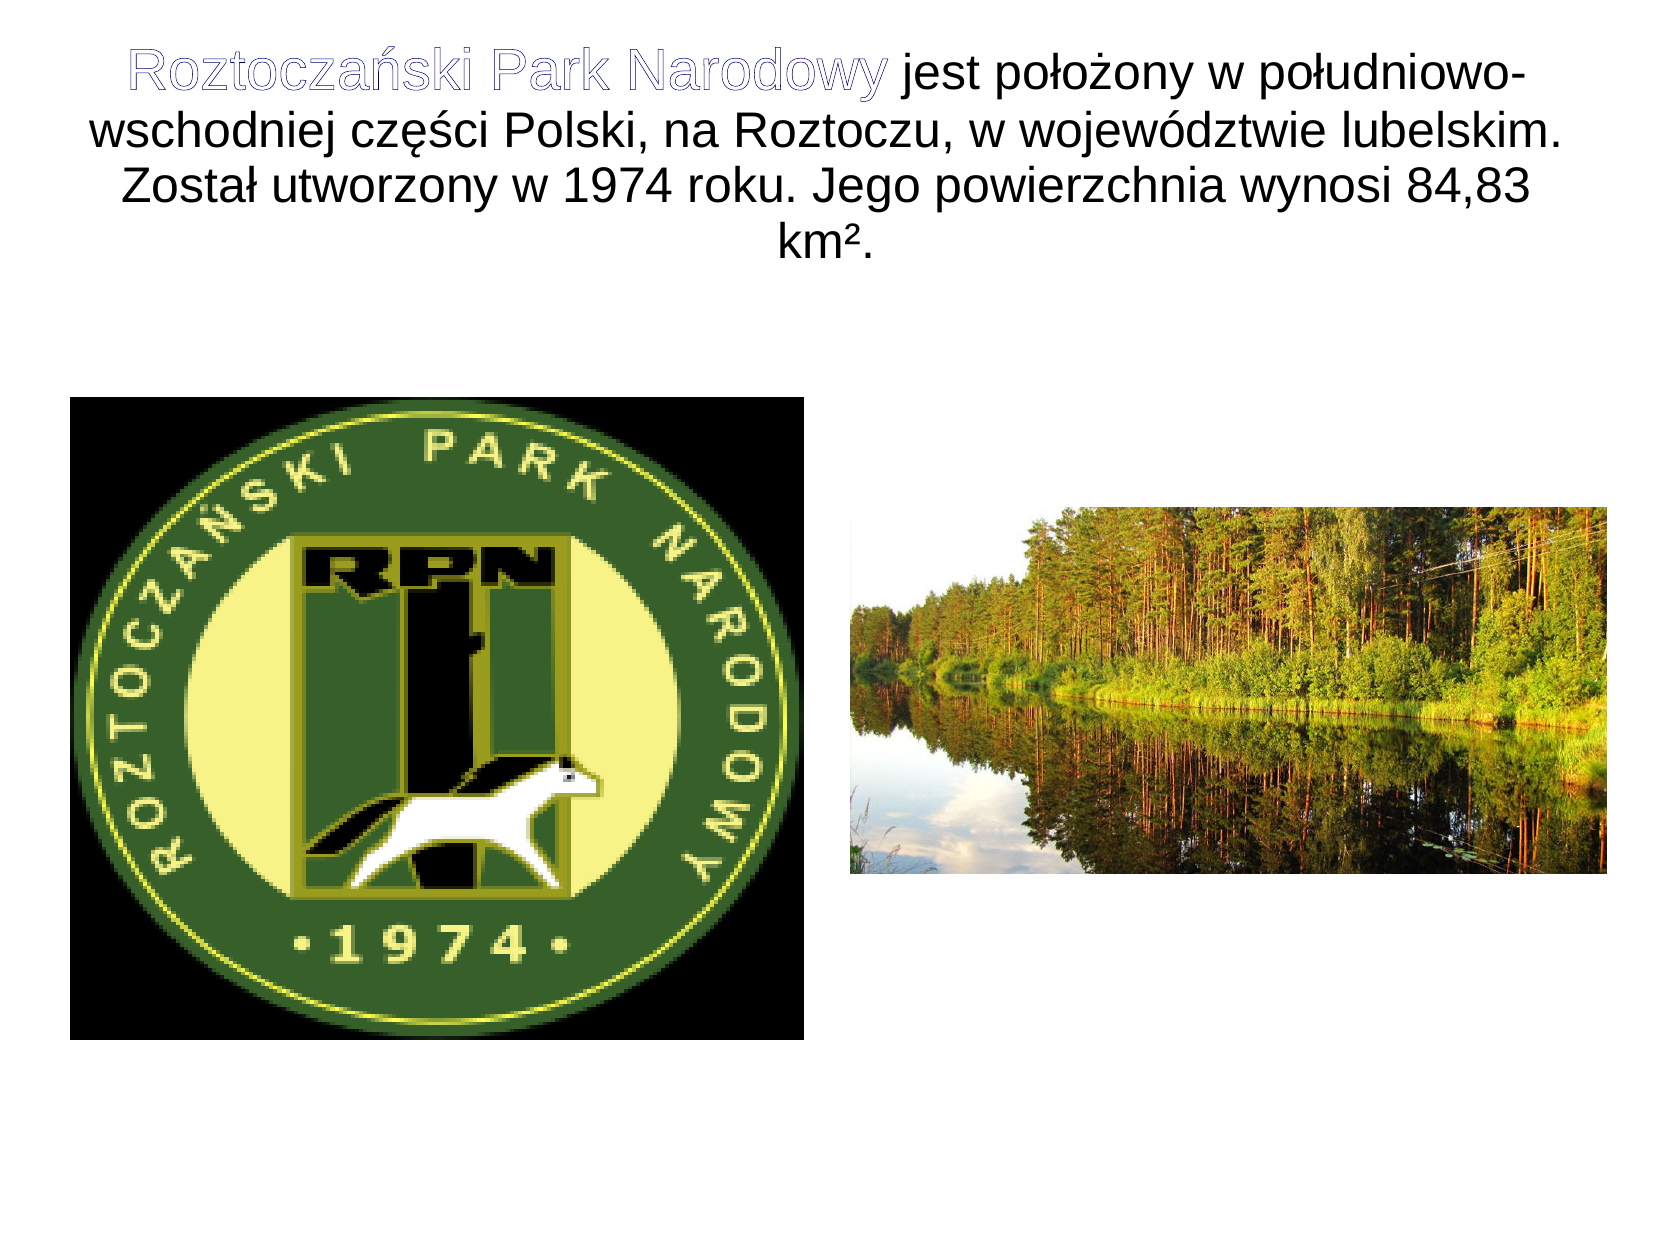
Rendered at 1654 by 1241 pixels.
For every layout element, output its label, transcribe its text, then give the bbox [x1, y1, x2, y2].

picture [850, 507, 1607, 875]
title Roztoczański Park Narodowy jest położony w południowo-wschodniej części Polski, na Roztoczu, w województwie lubelskim. Został utworzony w 1974 roku. Jego powierzchnia wynosi 84,83 km². [82, 36, 1571, 270]
picture [70, 397, 804, 1040]
